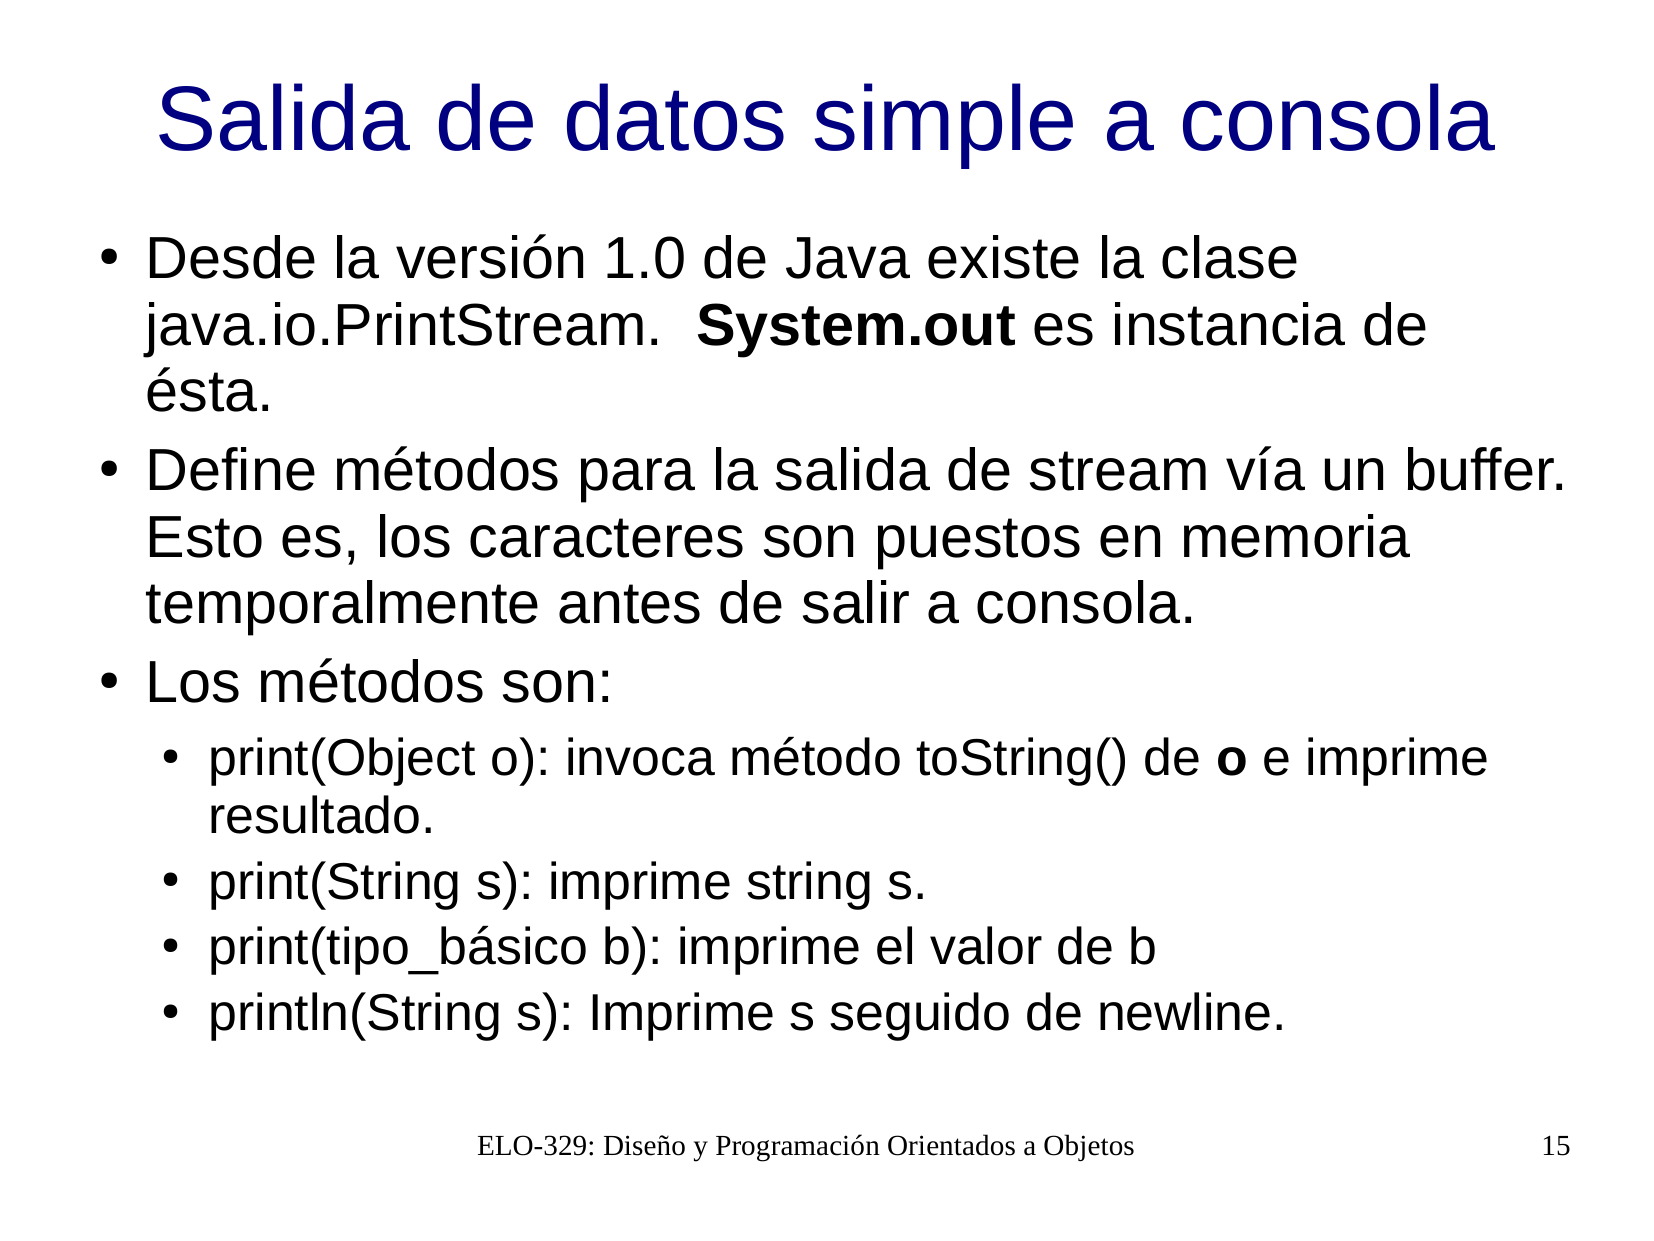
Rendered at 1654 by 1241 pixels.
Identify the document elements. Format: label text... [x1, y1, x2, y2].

list Desde la versión 1.0 de Java existe la clase java.io.PrintStream. System.out es instancia de ésta. Define métodos para la salida de stream vía un buffer. Esto es, los caracteres son puestos en memoria temporalmente antes de salir a consola. Los métodos son: print(Object o): invoca método toString() de o e imprime resultado. print(String s): imprime string s. print(tipo_básico b): imprime el valor de b println(String s): Imprime s seguido de newline. [82, 225, 1571, 1044]
title Salida de datos simple a consola [82, 49, 1571, 188]
